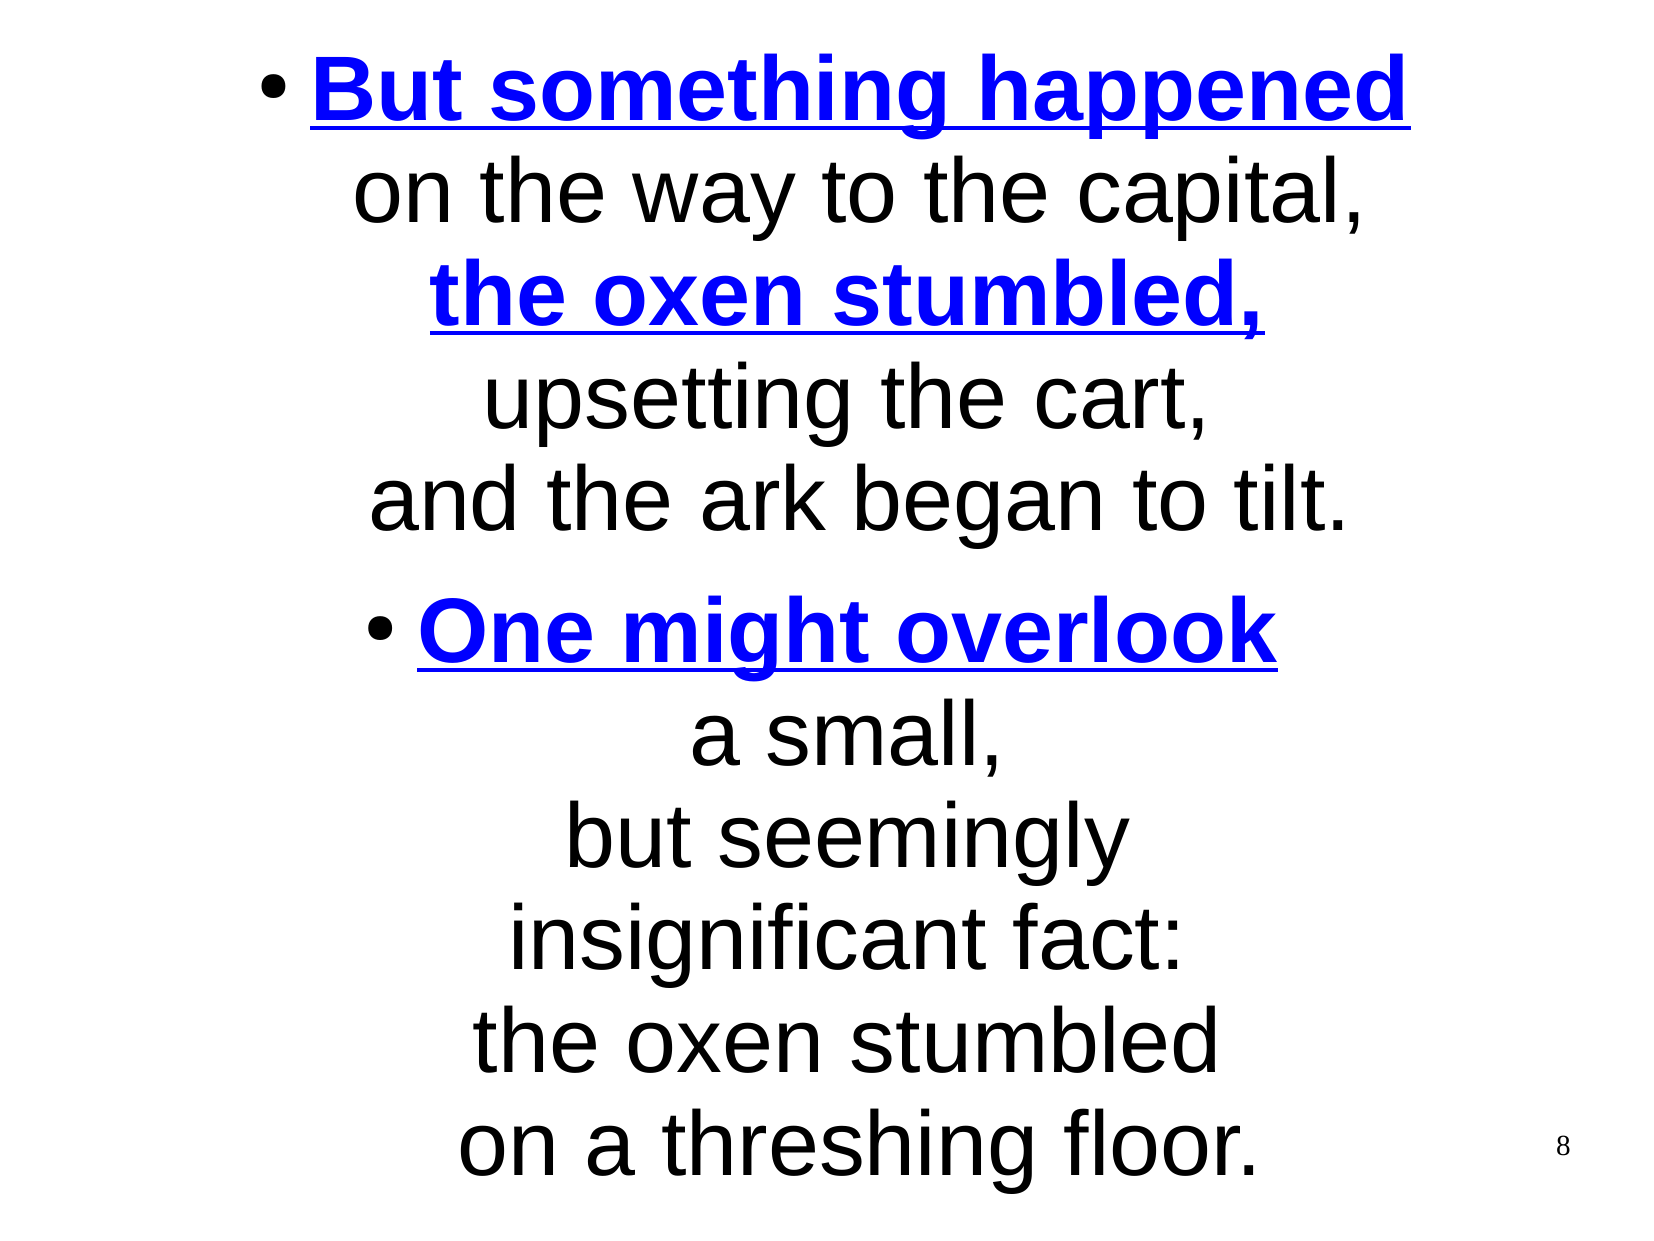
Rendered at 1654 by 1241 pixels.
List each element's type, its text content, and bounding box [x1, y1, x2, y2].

list But something happened on the way to the capital, the oxen stumbled, upsetting the cart, and the ark began to tilt. One might overlook a small, but seemingly insignificant fact: the oxen stumbled on a threshing floor. [37, 37, 1613, 1201]
